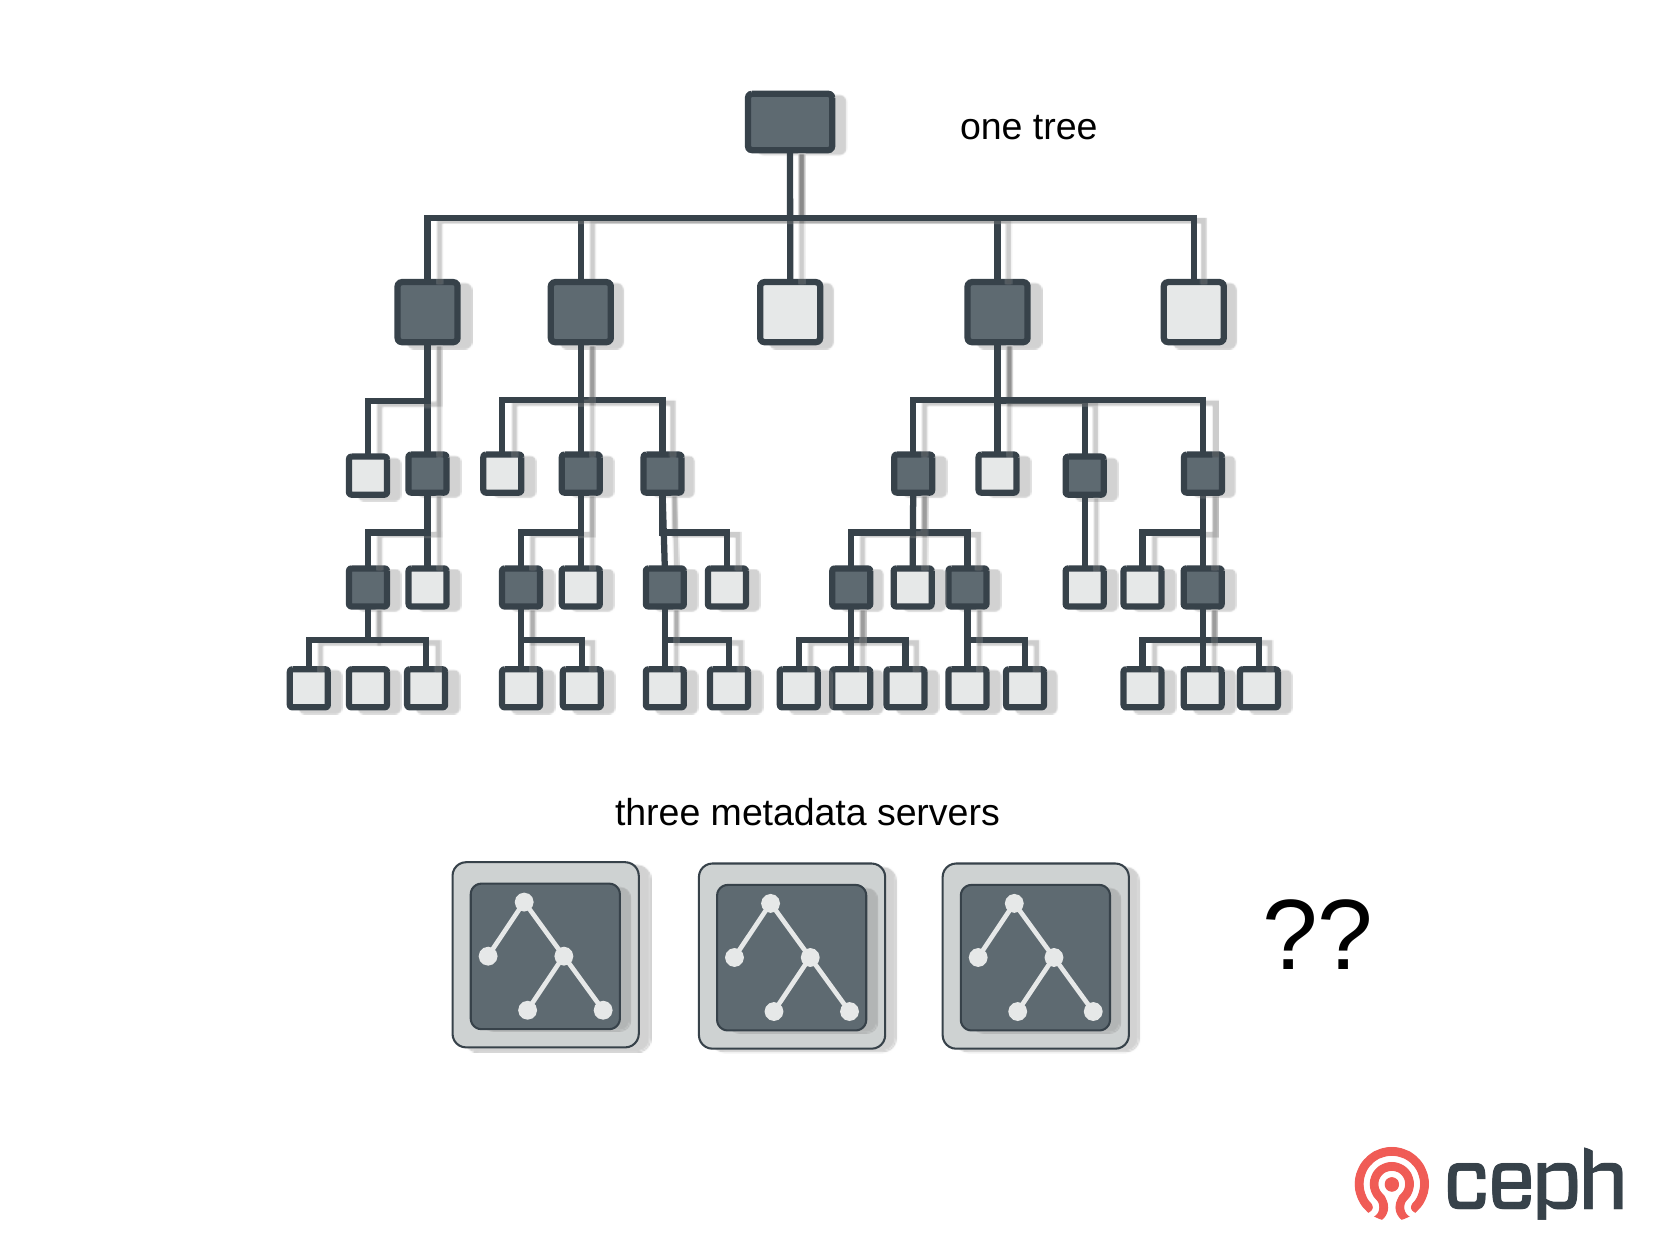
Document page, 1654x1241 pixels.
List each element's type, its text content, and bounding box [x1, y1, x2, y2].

text_box [1239, 669, 1278, 708]
text_box [645, 669, 684, 708]
text_box [832, 568, 871, 607]
text_box [408, 454, 447, 493]
text_box [942, 863, 1129, 1049]
text_box [978, 454, 1017, 493]
text_box [747, 93, 833, 151]
text_box [948, 669, 964, 708]
text_box [643, 454, 682, 493]
text_box [349, 568, 387, 607]
text_box [983, 669, 987, 708]
text_box [1163, 282, 1224, 343]
text_box [698, 863, 886, 1049]
text_box [483, 454, 522, 493]
text_box three metadata servers [564, 780, 1015, 842]
text_box [585, 568, 589, 607]
text_box [1065, 568, 1104, 607]
text_box [562, 669, 601, 708]
text_box [349, 669, 365, 708]
text_box [550, 282, 611, 343]
text_box [289, 669, 328, 708]
text_box [886, 669, 925, 708]
text_box ?? [1211, 862, 1389, 998]
text_box [645, 568, 684, 607]
text_box [894, 454, 933, 493]
text_box [1206, 669, 1211, 708]
text_box [502, 669, 541, 708]
text_box [779, 669, 818, 708]
text_box [1183, 568, 1222, 607]
text_box [427, 568, 432, 607]
text_box [407, 669, 446, 708]
text_box [408, 568, 421, 607]
text_box [760, 282, 821, 343]
text_box [1065, 456, 1104, 495]
text_box [561, 454, 600, 493]
text_box [502, 568, 541, 607]
text_box [1006, 669, 1045, 708]
text_box [1123, 669, 1162, 708]
text_box [710, 669, 749, 708]
text_box [452, 862, 639, 1048]
text_box [707, 568, 726, 607]
text_box [948, 568, 987, 607]
text_box [397, 282, 458, 343]
text_box one tree [910, 93, 1113, 155]
text_box [1183, 669, 1200, 708]
text_box [371, 669, 376, 708]
text_box [832, 669, 871, 708]
text_box [893, 568, 932, 607]
text_box [971, 669, 976, 708]
text_box [967, 282, 1028, 343]
picture [1308, 1100, 1654, 1241]
text_box [349, 456, 387, 495]
text_box [561, 568, 579, 607]
text_box [732, 568, 737, 607]
text_box [1184, 454, 1223, 493]
text_box [1123, 568, 1162, 607]
text_box [440, 568, 447, 607]
